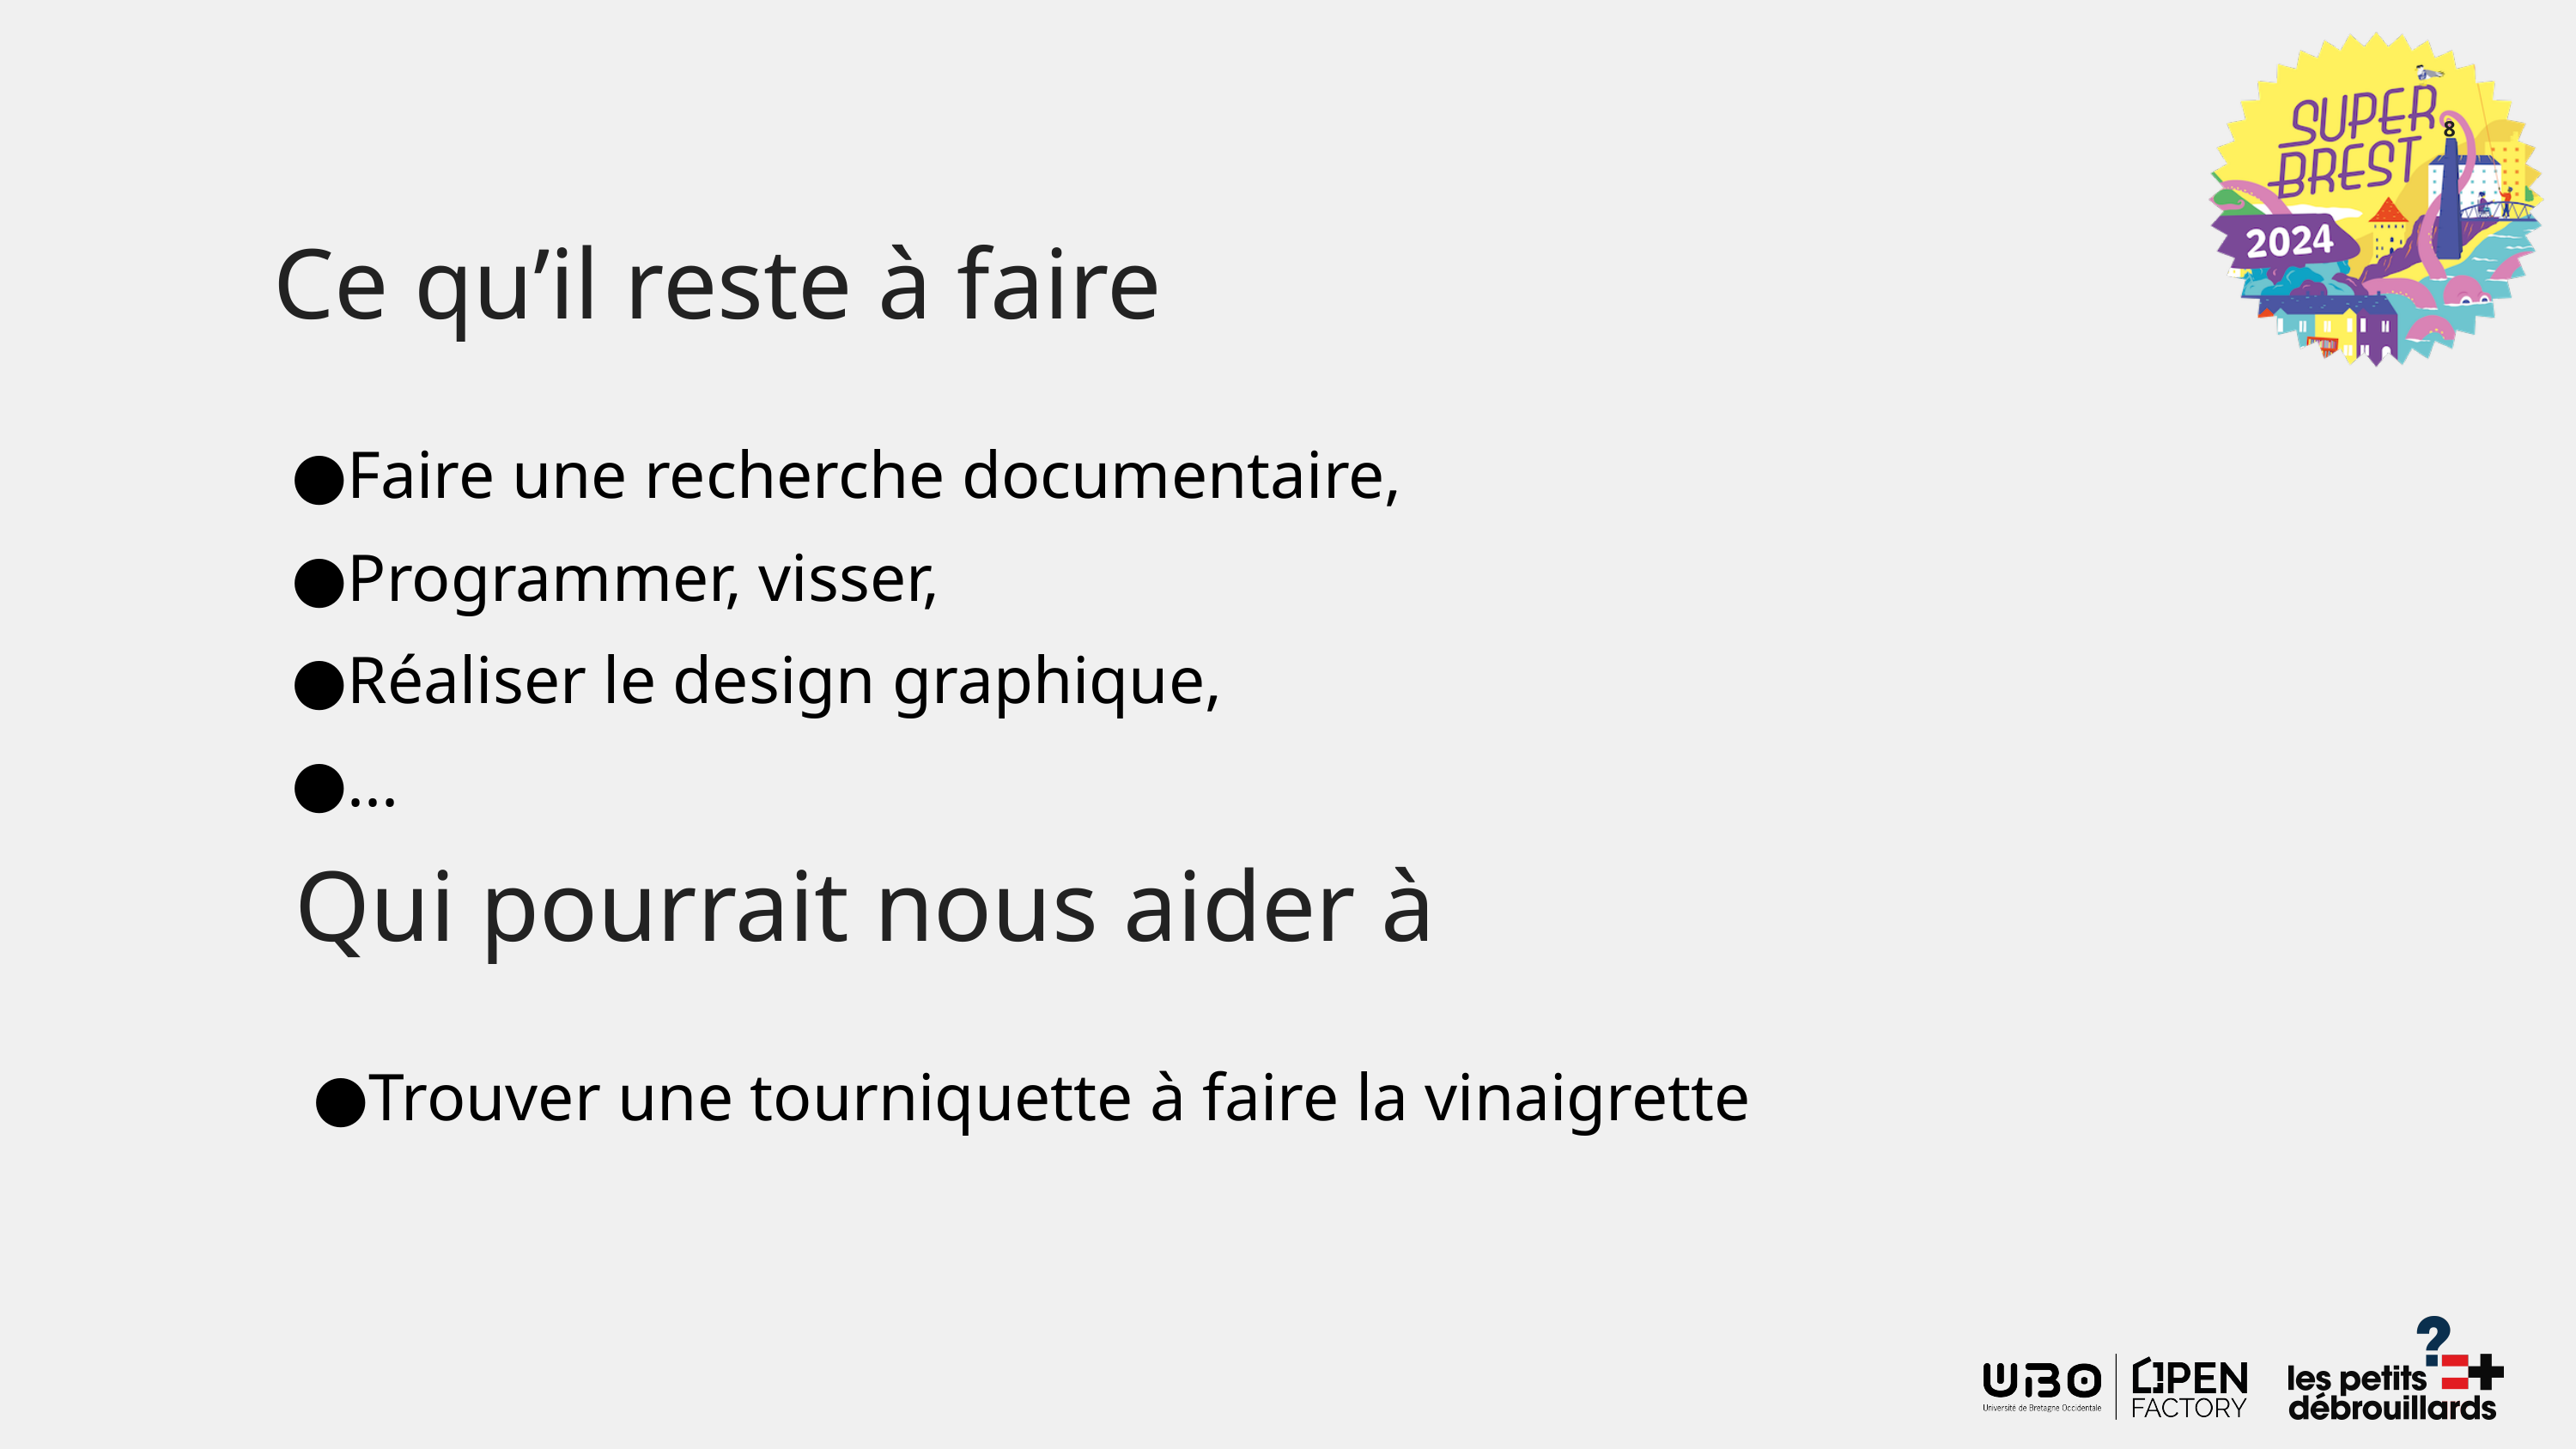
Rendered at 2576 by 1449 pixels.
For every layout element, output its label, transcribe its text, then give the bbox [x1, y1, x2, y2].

title Qui pourrait nous aider à [295, 840, 1763, 1056]
picture [2288, 1316, 2504, 1420]
slide_number <numéro> [2307, 93, 2456, 145]
picture [2176, 0, 2576, 400]
list Faire une recherche documentaire, Programmer, visser, Réaliser le design graphique, ... [273, 433, 2187, 874]
list Trouver une tourniquette à faire la vinaigrette [295, 1056, 2208, 1449]
title Ce qu’il reste à faire [273, 217, 1741, 433]
picture [2208, 1354, 2247, 1420]
